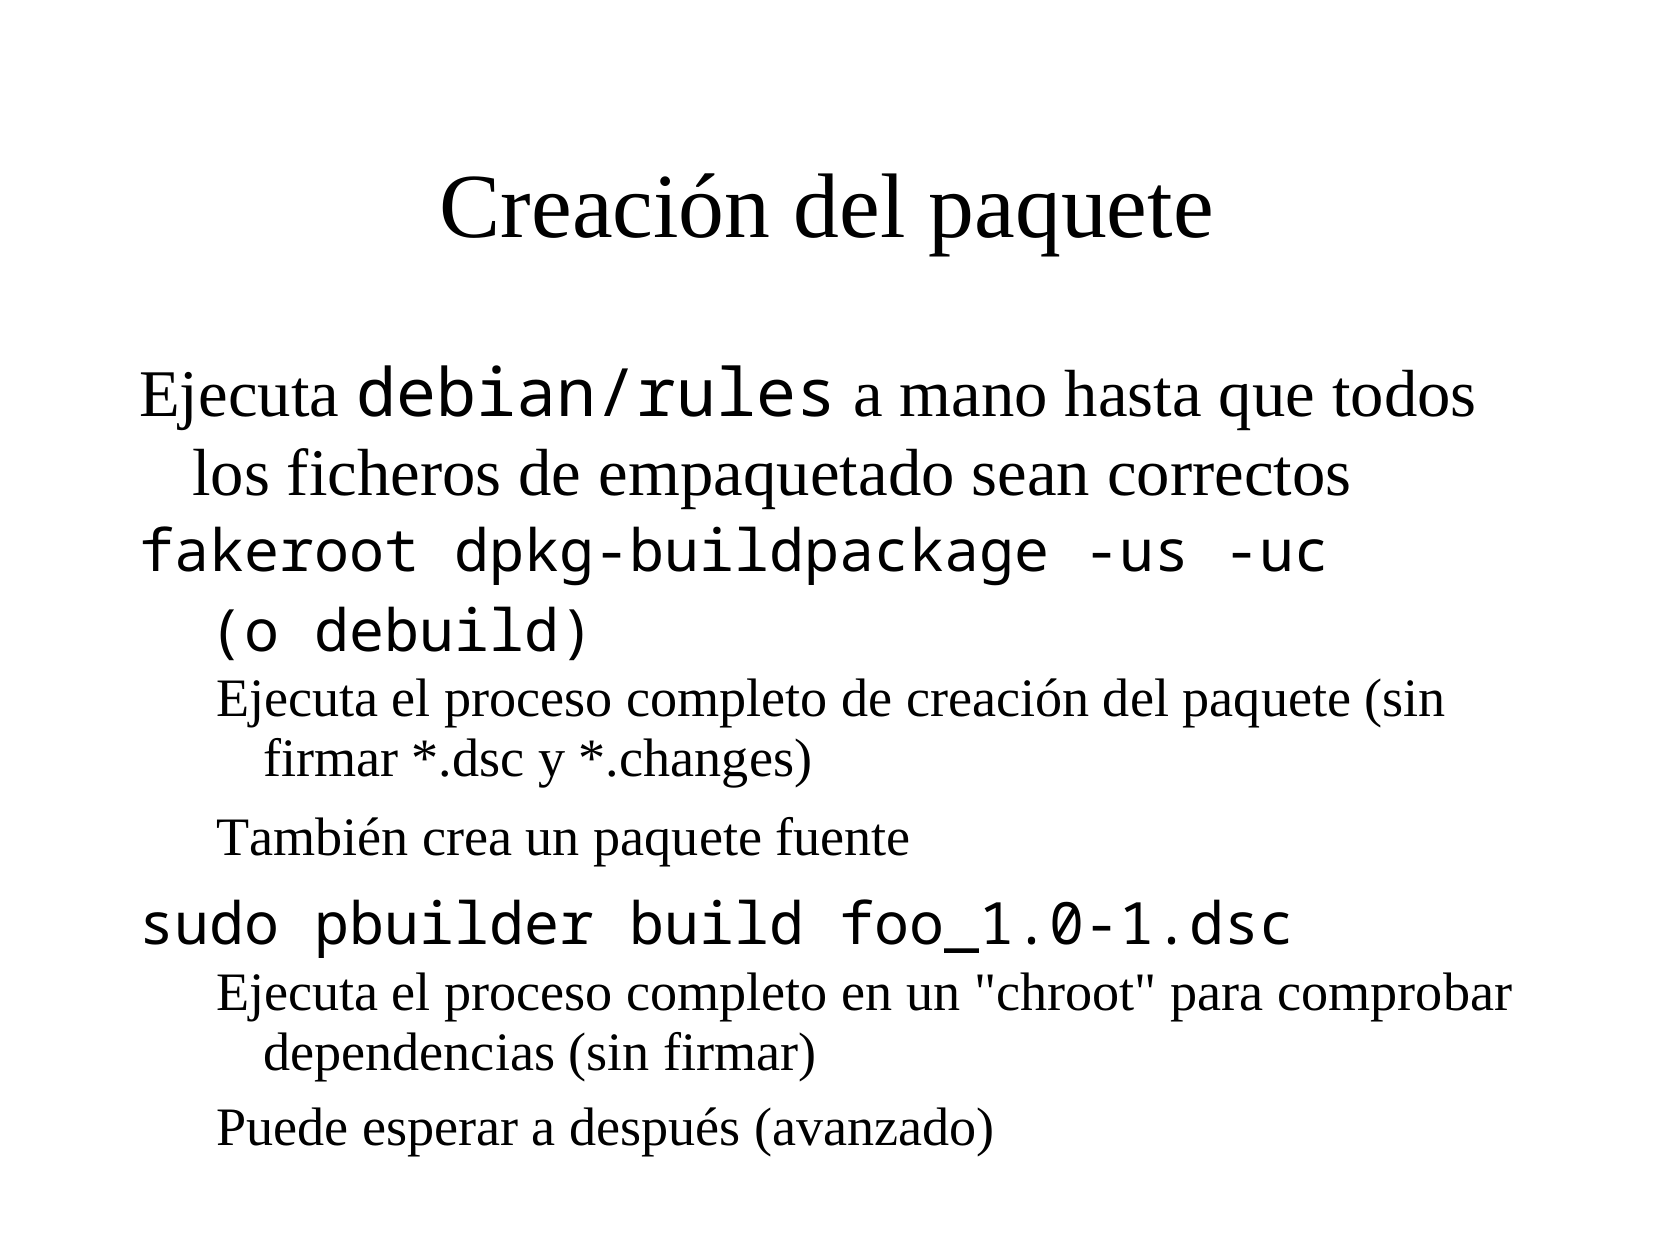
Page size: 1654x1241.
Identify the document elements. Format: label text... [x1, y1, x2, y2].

title Creación del paquete [121, 102, 1534, 311]
list Ejecuta debian/rules a mano hasta que todos los ficheros de empaquetado sean correctos fakeroot dpkg-buildpackage -us -uc (o debuild) Ejecuta el proceso completo de creación del paquete (sin firmar *.dsc y *.changes) También crea un paquete fuente sudo pbuilder build foo_1.0-1.dsc Ejecuta el proceso completo en un "chroot" para comprobar dependencias (sin firmar) Puede esperar a después (avanzado) [121, 344, 1534, 1241]
